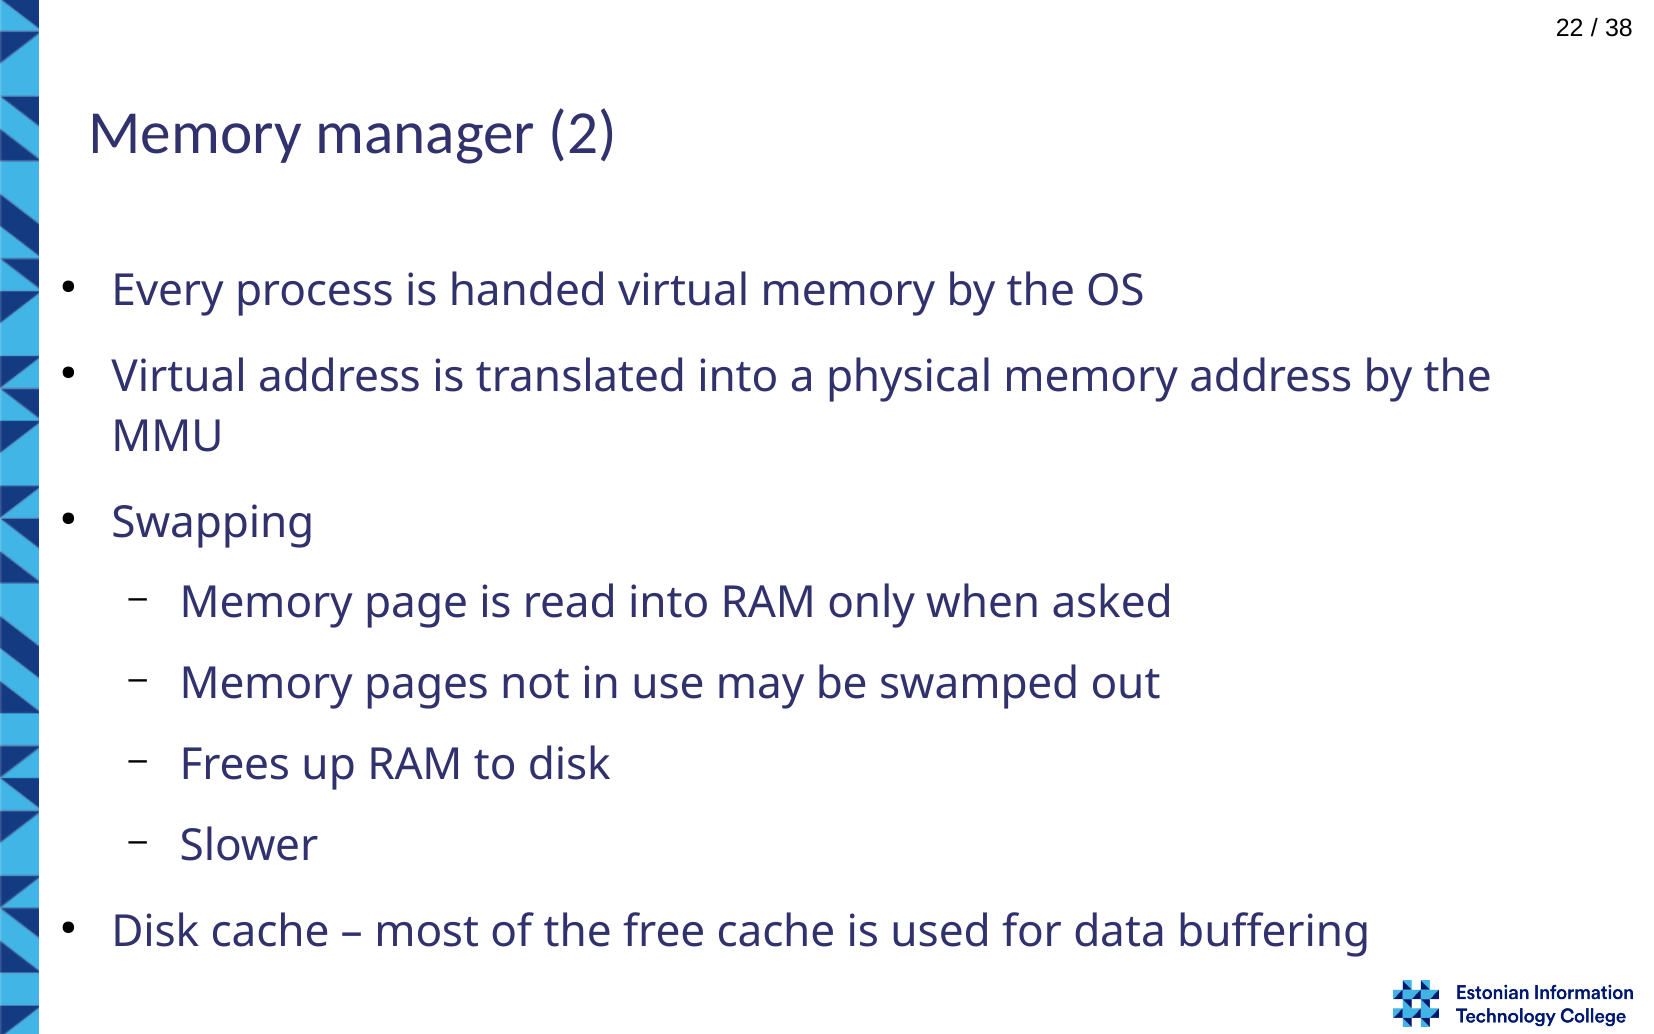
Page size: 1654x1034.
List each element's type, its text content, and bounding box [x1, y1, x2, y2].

list Every process is handed virtual memory by the OS Virtual address is translated into a physical memory address by the MMU Swapping Memory page is read into RAM only when asked Memory pages not in use may be swamped out Frees up RAM to disk Slower Disk cache – most of the free cache is used for data buffering [43, 258, 1611, 965]
picture [1393, 980, 1633, 1027]
title Memory manager (2) [88, 88, 1565, 187]
